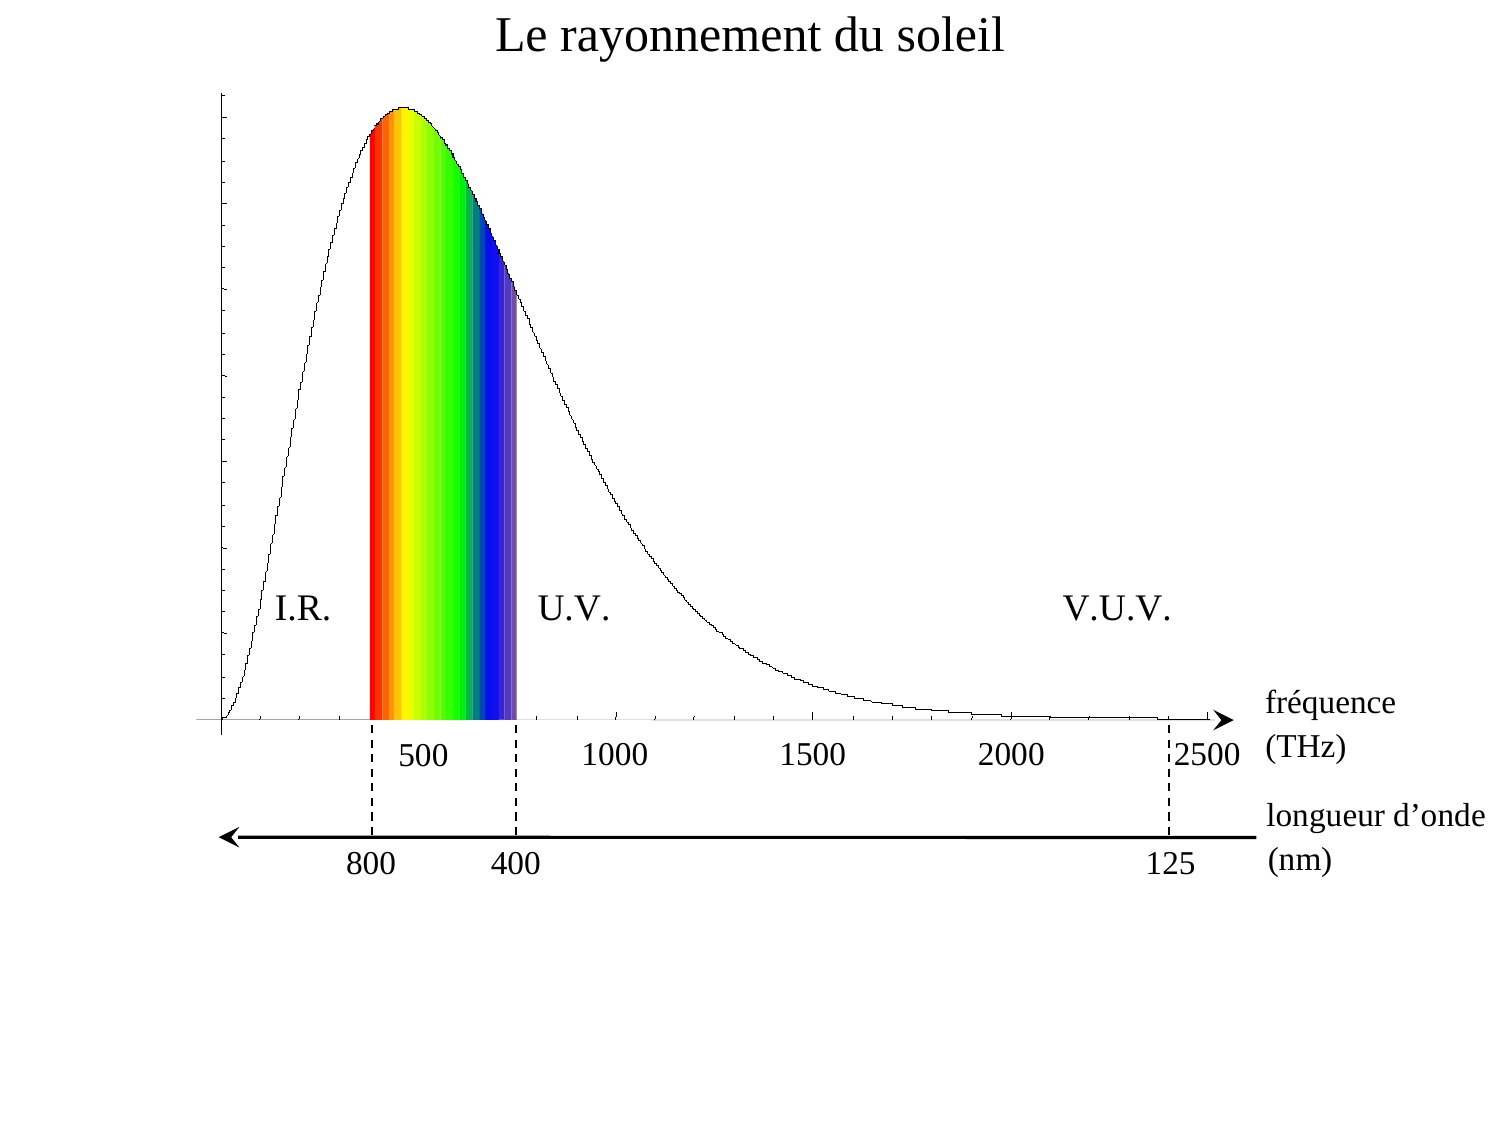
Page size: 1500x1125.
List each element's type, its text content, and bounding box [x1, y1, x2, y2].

text_box 500 [398, 732, 449, 773]
text_box 125 [1130, 833, 1211, 889]
text_box longueur d’onde [1251, 785, 1500, 841]
text_box 1000 [581, 732, 649, 773]
text_box I.R. [259, 574, 347, 636]
text_box 1500 [779, 732, 847, 773]
text_box (nm) [1253, 841, 1348, 886]
text_box 800 [331, 833, 412, 889]
text_box 2500 [1173, 732, 1241, 773]
text_box (THz) [1250, 728, 1362, 772]
text_box U.V. [522, 574, 626, 636]
text_box fréquence [1250, 672, 1412, 728]
text_box V.U.V. [1047, 574, 1187, 636]
text_box 2000 [977, 732, 1045, 773]
text_box [174, 93, 1238, 751]
text_box Le rayonnement du soleil [480, 0, 1021, 70]
text_box 400 [476, 833, 557, 889]
